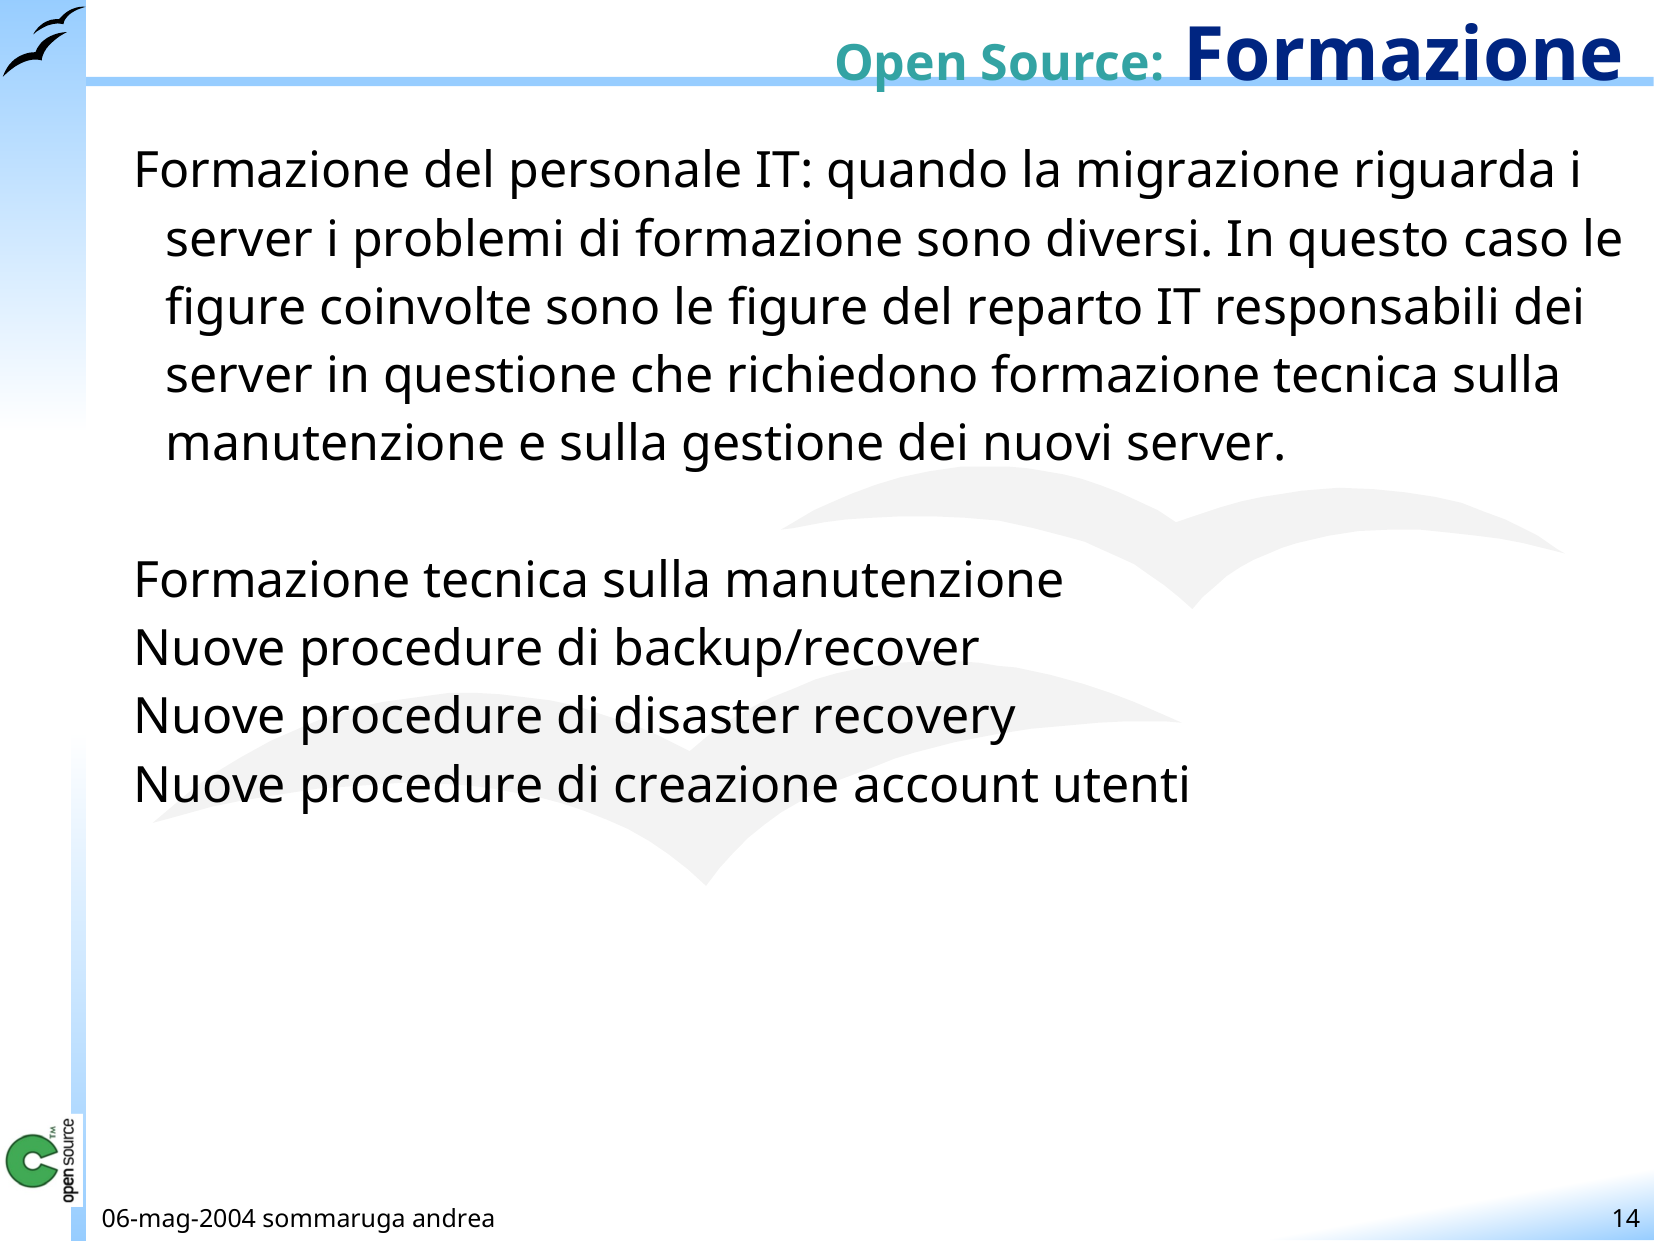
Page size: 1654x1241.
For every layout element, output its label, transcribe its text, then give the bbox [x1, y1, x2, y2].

list Formazione del personale IT: quando la migrazione riguarda i server i problemi di formazione sono diversi. In questo caso le figure coinvolte sono le figure del reparto IT responsabili dei server in questione che richiedono formazione tecnica sulla manutenzione e sulla gestione dei nuovi server. Formazione tecnica sulla manutenzione Nuove procedure di backup/recover Nuove procedure di disaster recovery Nuove procedure di creazione account utenti [85, 134, 1628, 1163]
title Open Source: Formazione [85, 0, 1654, 104]
picture [1, 1115, 83, 1207]
